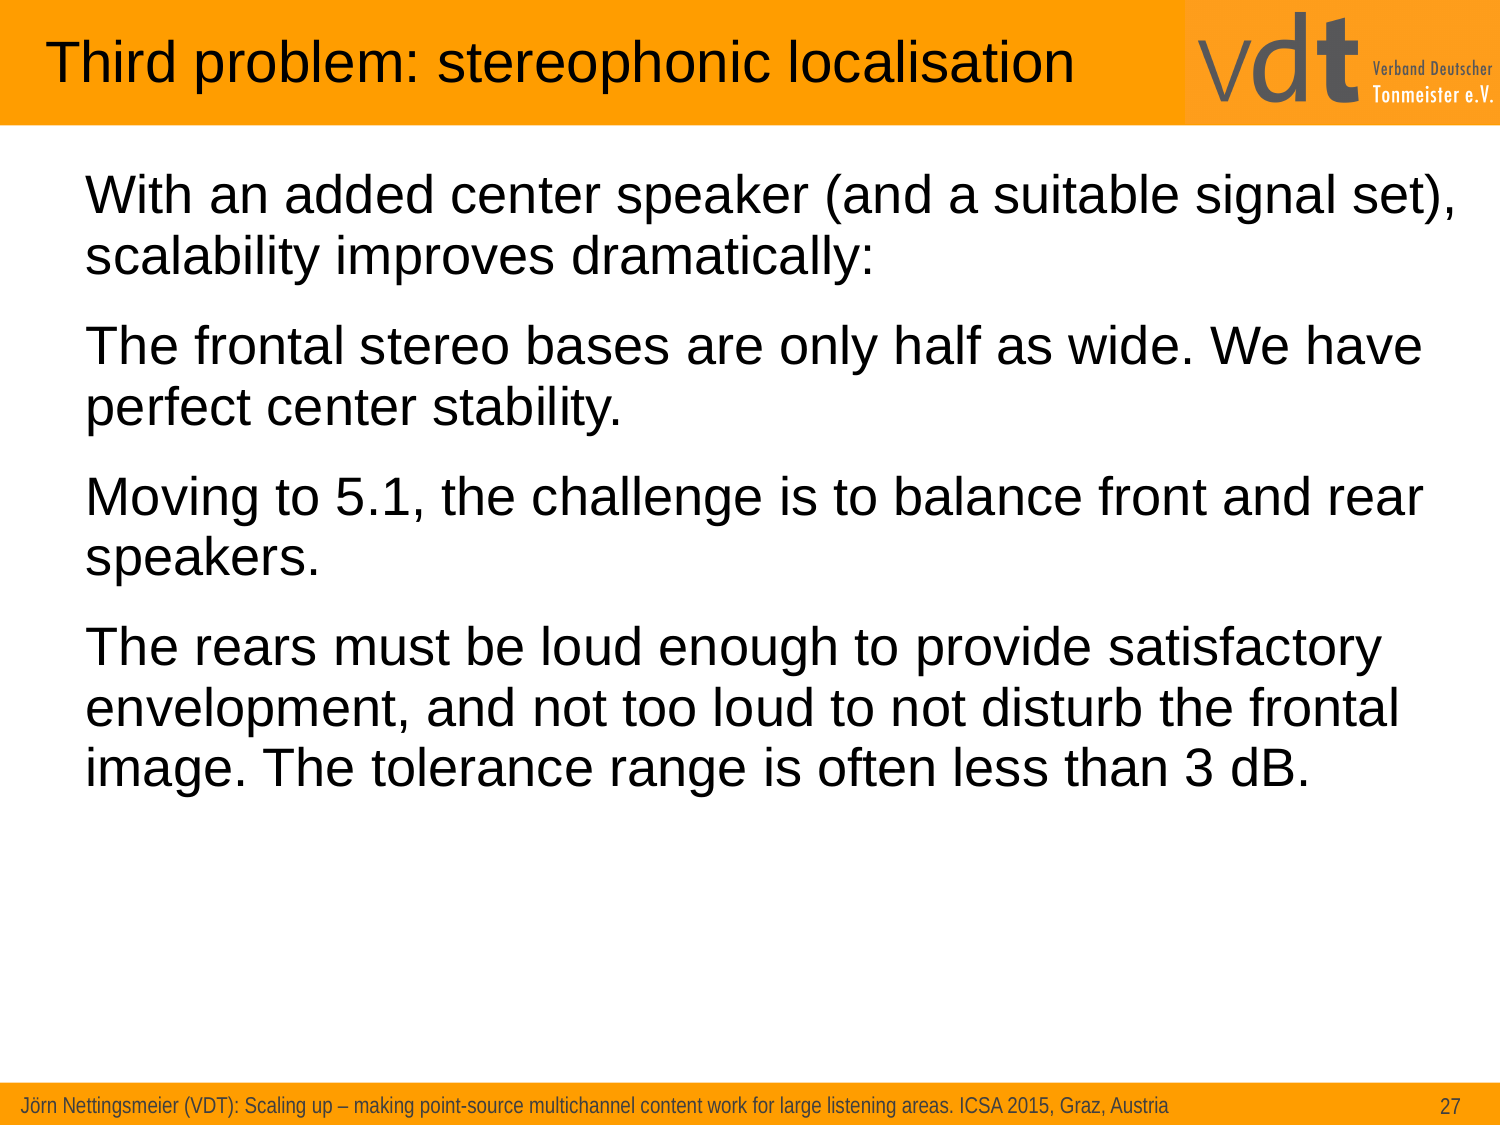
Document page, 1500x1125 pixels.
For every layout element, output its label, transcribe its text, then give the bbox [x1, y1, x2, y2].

list With an added center speaker (and a suitable signal set), scalability improves dramatically: The frontal stereo bases are only half as wide. We have perfect center stability. Moving to 5.1, the challenge is to balance front and rear speakers. The rears must be loud enough to provide satisfactory envelopment, and not too loud to not disturb the frontal image. The tolerance range is often less than 3 dB. [15, 164, 1486, 1066]
picture [1185, 0, 1500, 124]
title Third problem: stereophonic localisation [45, 0, 1171, 126]
